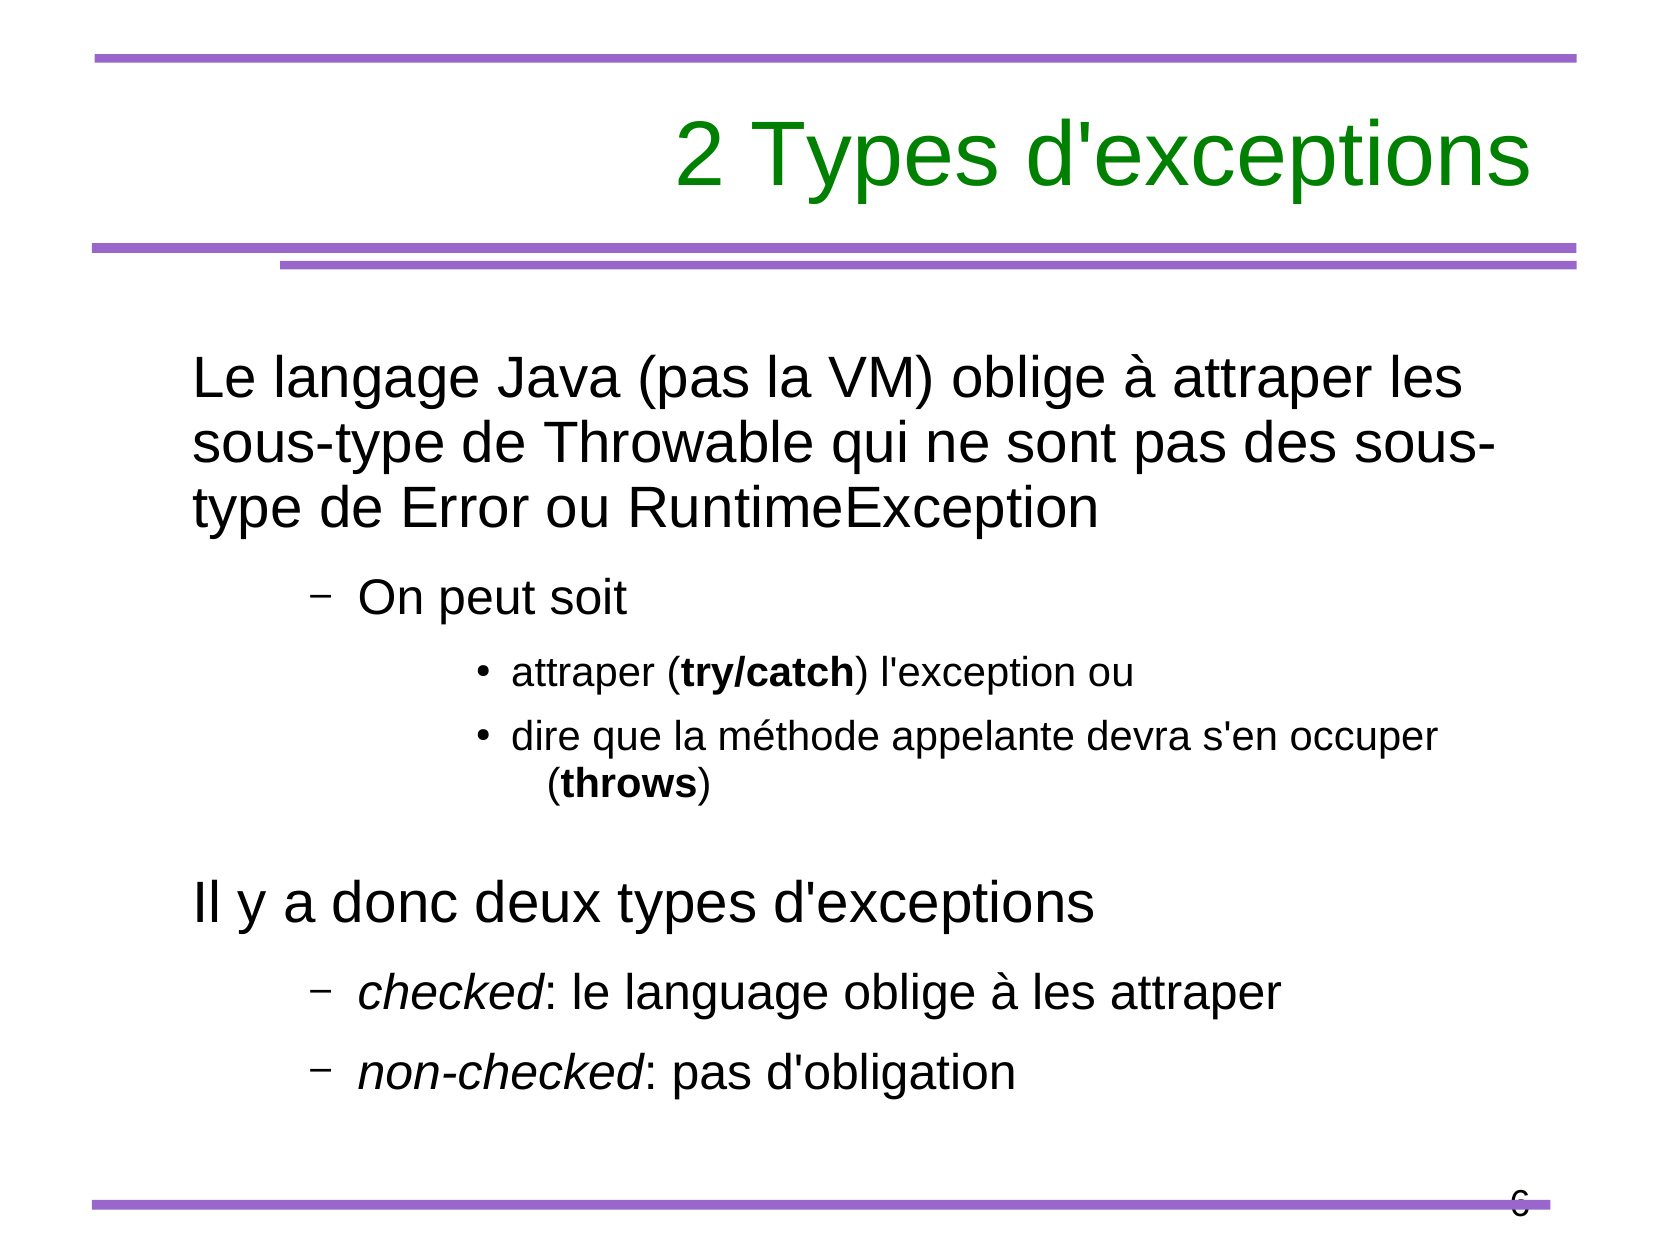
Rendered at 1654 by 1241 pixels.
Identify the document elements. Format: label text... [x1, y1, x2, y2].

title 2 Types d'exceptions [121, 49, 1534, 257]
list Le langage Java (pas la VM) oblige à attraper les sous-type de Throwable qui ne sont pas des sous-type de Error ou RuntimeException On peut soit attraper (try/catch) l'exception ou dire que la méthode appelante devra s'en occuper (throws) Il y a donc deux types d'exceptions checked: le language oblige à les attraper non-checked: pas d'obligation [121, 344, 1534, 1127]
